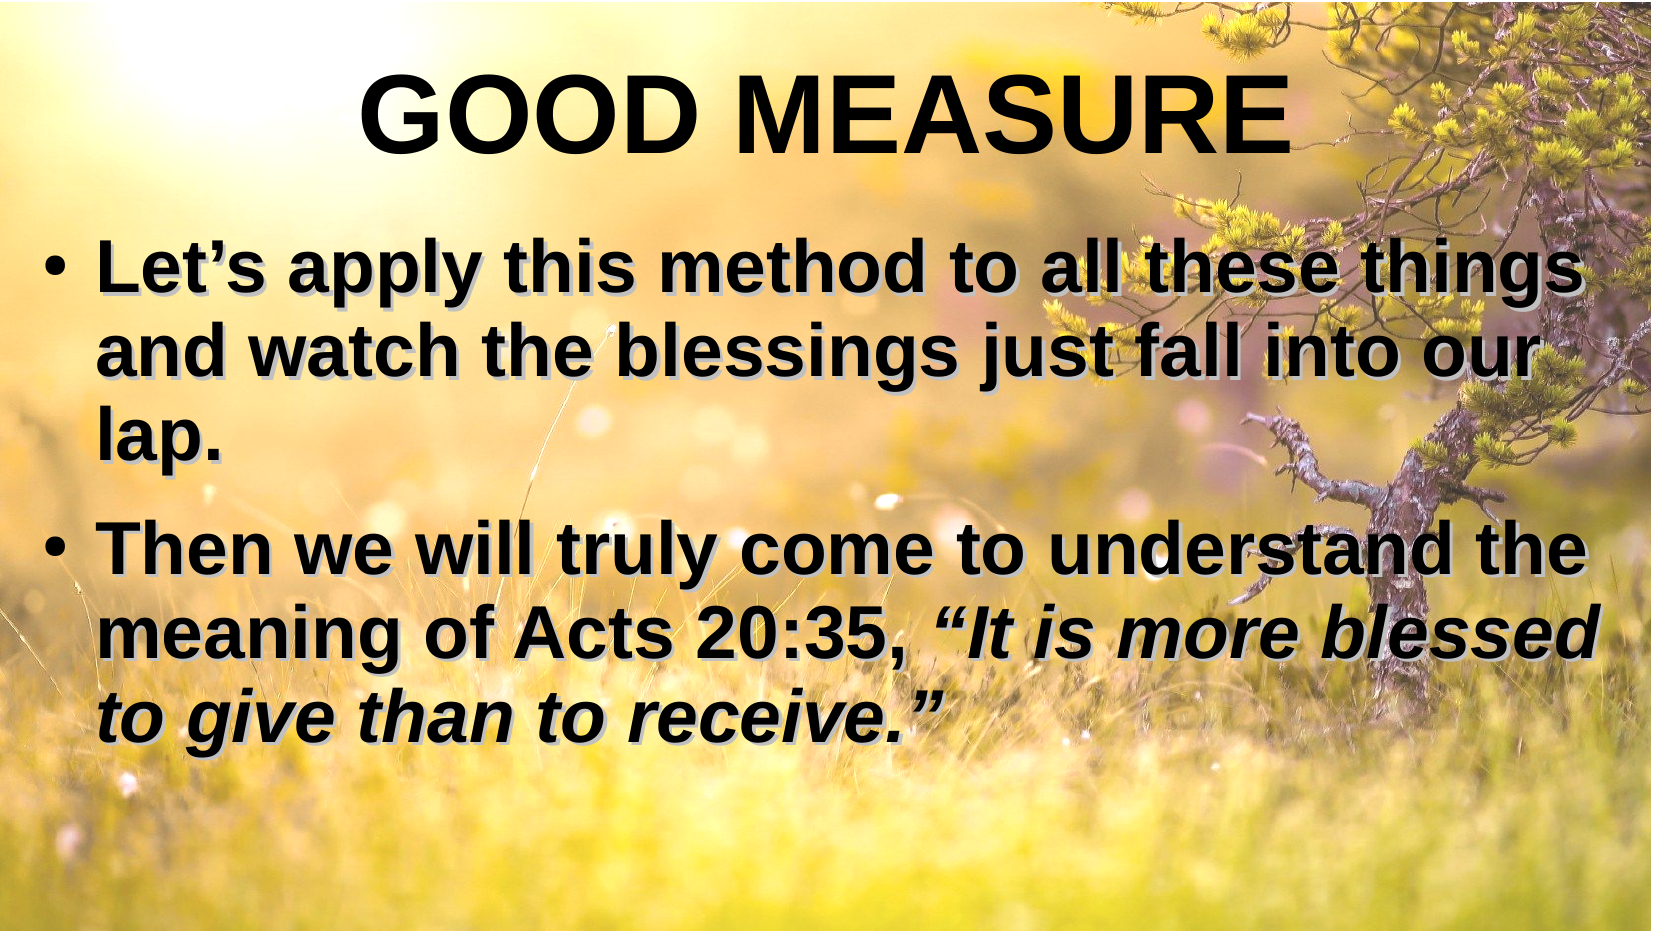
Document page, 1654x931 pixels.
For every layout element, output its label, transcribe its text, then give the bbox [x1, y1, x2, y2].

title GOOD MEASURE [82, 37, 1571, 193]
picture [0, 2, 1651, 931]
list Let’s apply this method to all these things and watch the blessings just fall into our lap. Then we will truly come to understand the meaning of Acts 20:35, “It is more blessed to give than to receive.” [24, 225, 1615, 931]
